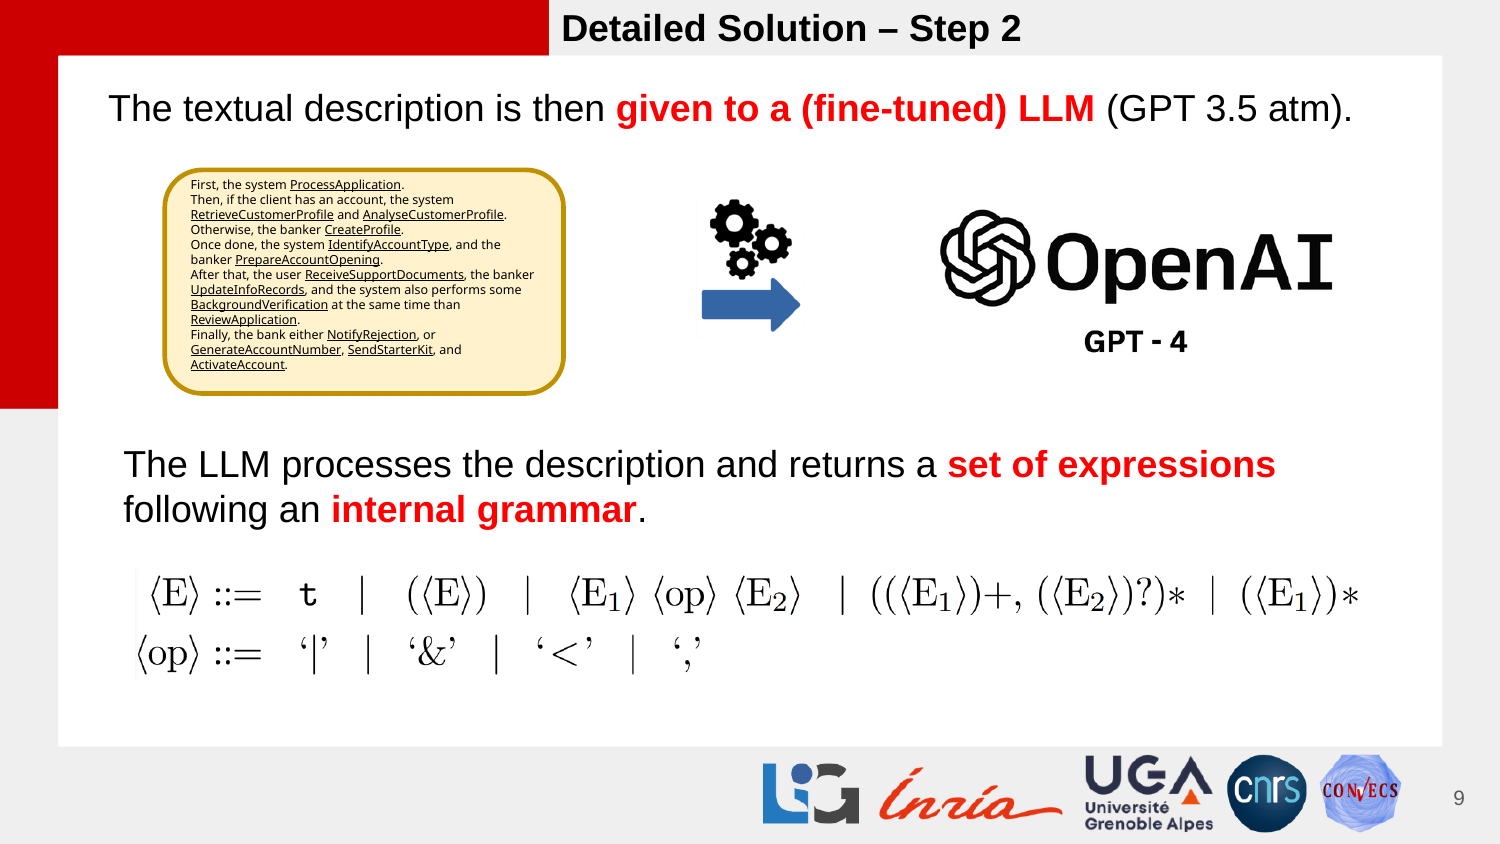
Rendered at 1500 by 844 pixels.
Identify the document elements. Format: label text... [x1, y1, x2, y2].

picture [0, 0, 1500, 844]
text_box Detailed Solution – Step 2 [546, 0, 1441, 55]
text_box The textual description is then given to a (fine-tuned) LLM (GPT 3.5 atm). [93, 80, 1377, 136]
slide_number <number> [1389, 764, 1480, 830]
text_box The LLM processes the description and returns a set of expressions following an internal grammar. [108, 436, 1392, 546]
text_box First, the system ProcessApplication. Then, if the client has an account, the system RetrieveCustomerProfile and AnalyseCustomerProfile. Otherwise, the banker CreateProfile. Once done, the system IdentifyAccountType, and the banker PrepareAccountOpening. After that, the user ReceiveSupportDocuments, the banker UpdateInfoRecords, and the system also performs some BackgroundVerification at the same time than ReviewApplication. Finally, the bank either NotifyRejection, or GenerateAccountNumber, SendStarterKit, and ActivateAccount. [164, 169, 564, 394]
